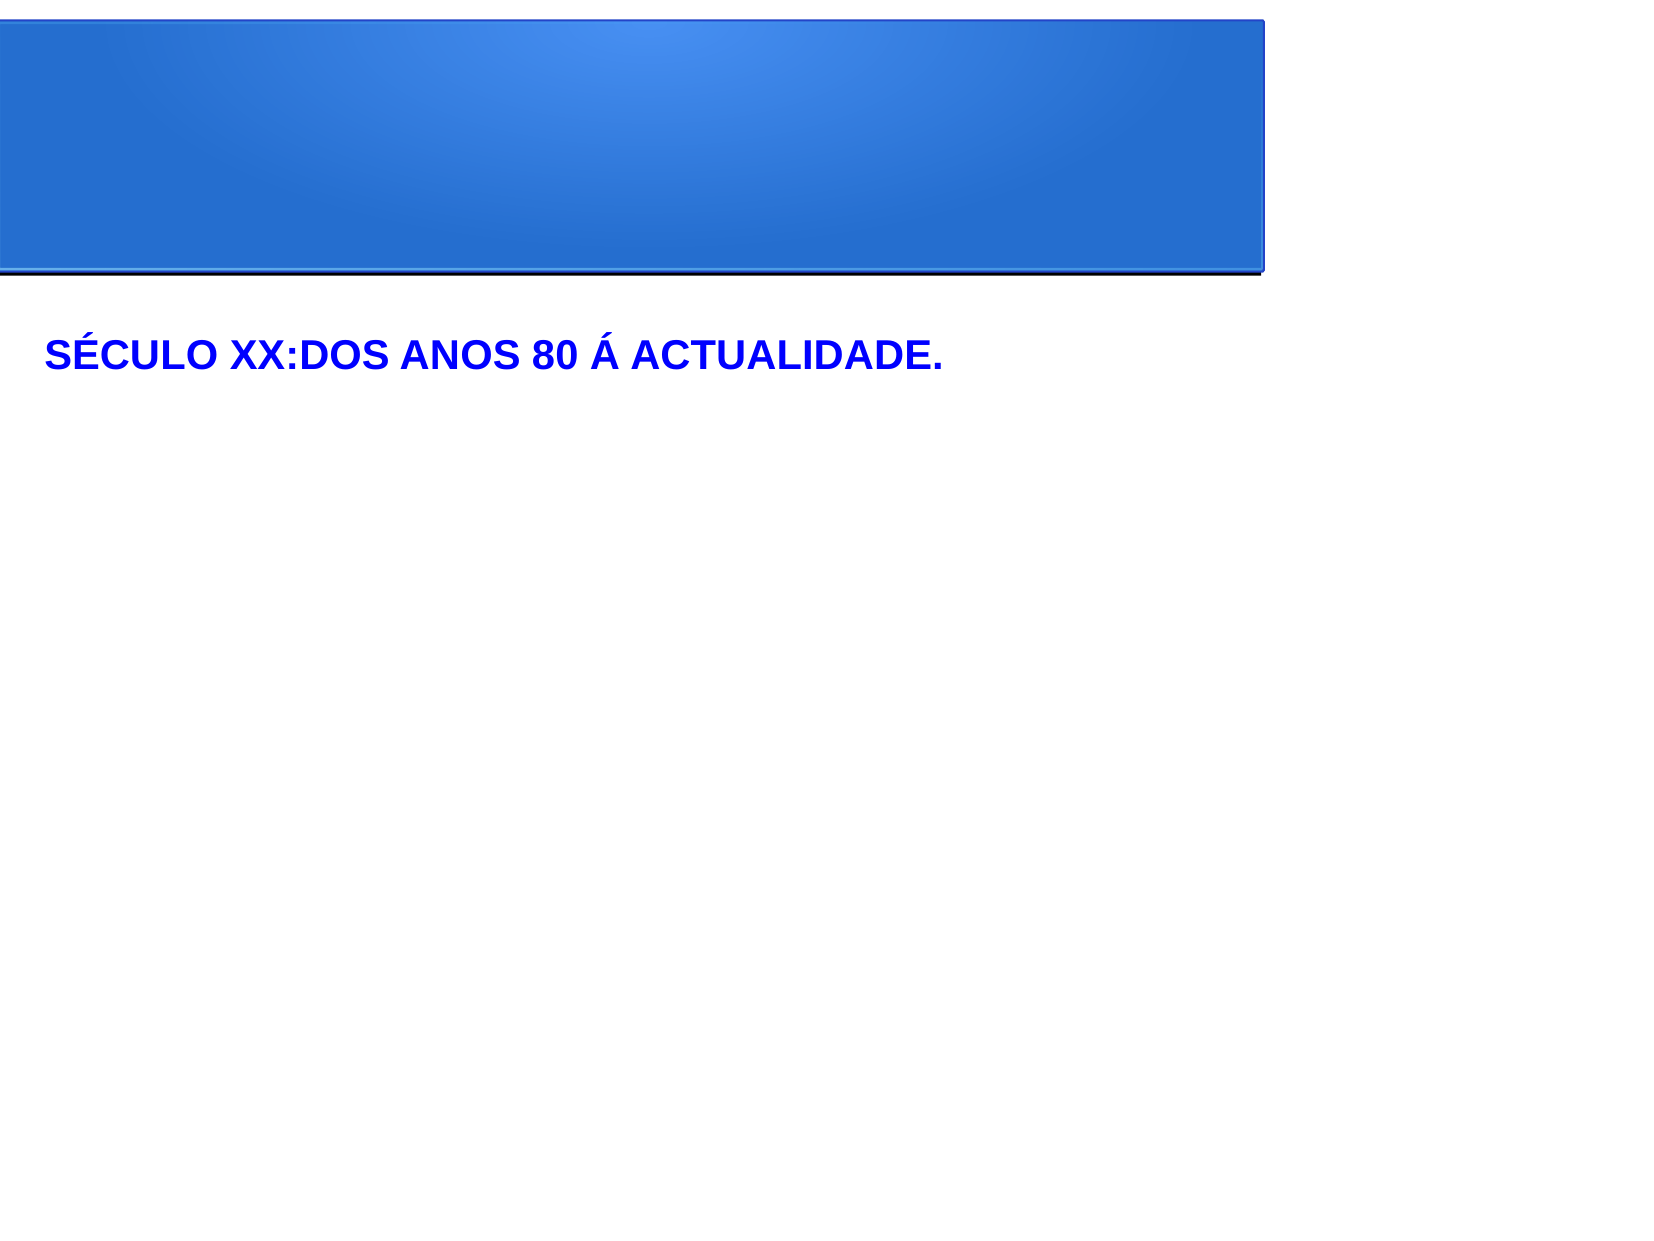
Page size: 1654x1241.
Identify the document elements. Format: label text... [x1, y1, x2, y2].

text_box SÉCULO XX:DOS ANOS 80 Á ACTUALIDADE. [29, 324, 1654, 1182]
